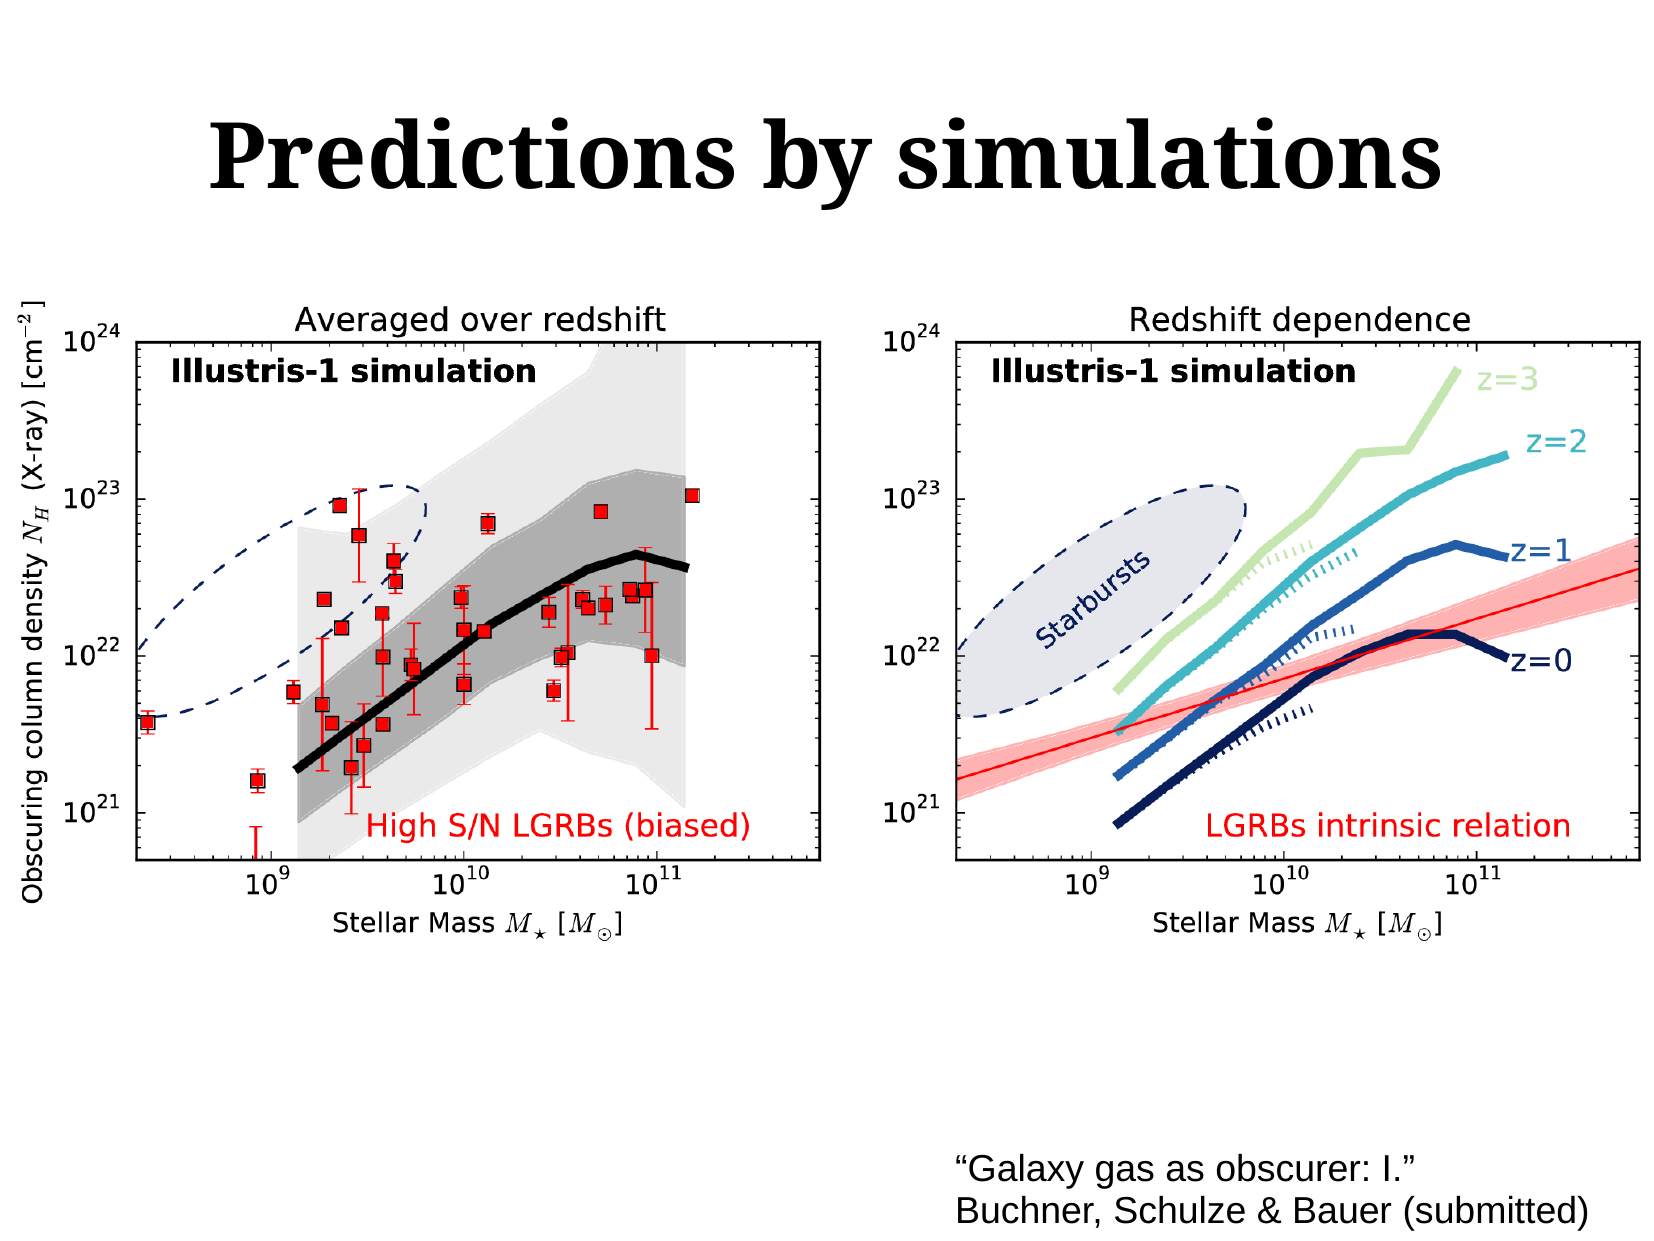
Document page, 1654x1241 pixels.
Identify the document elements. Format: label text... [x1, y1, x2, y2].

text_box “Galaxy gas as obscurer: I.” Buchner, Schulze & Bauer (submitted) [940, 1140, 1646, 1239]
title Predictions by simulations [82, 49, 1571, 257]
picture [1, 281, 1654, 959]
